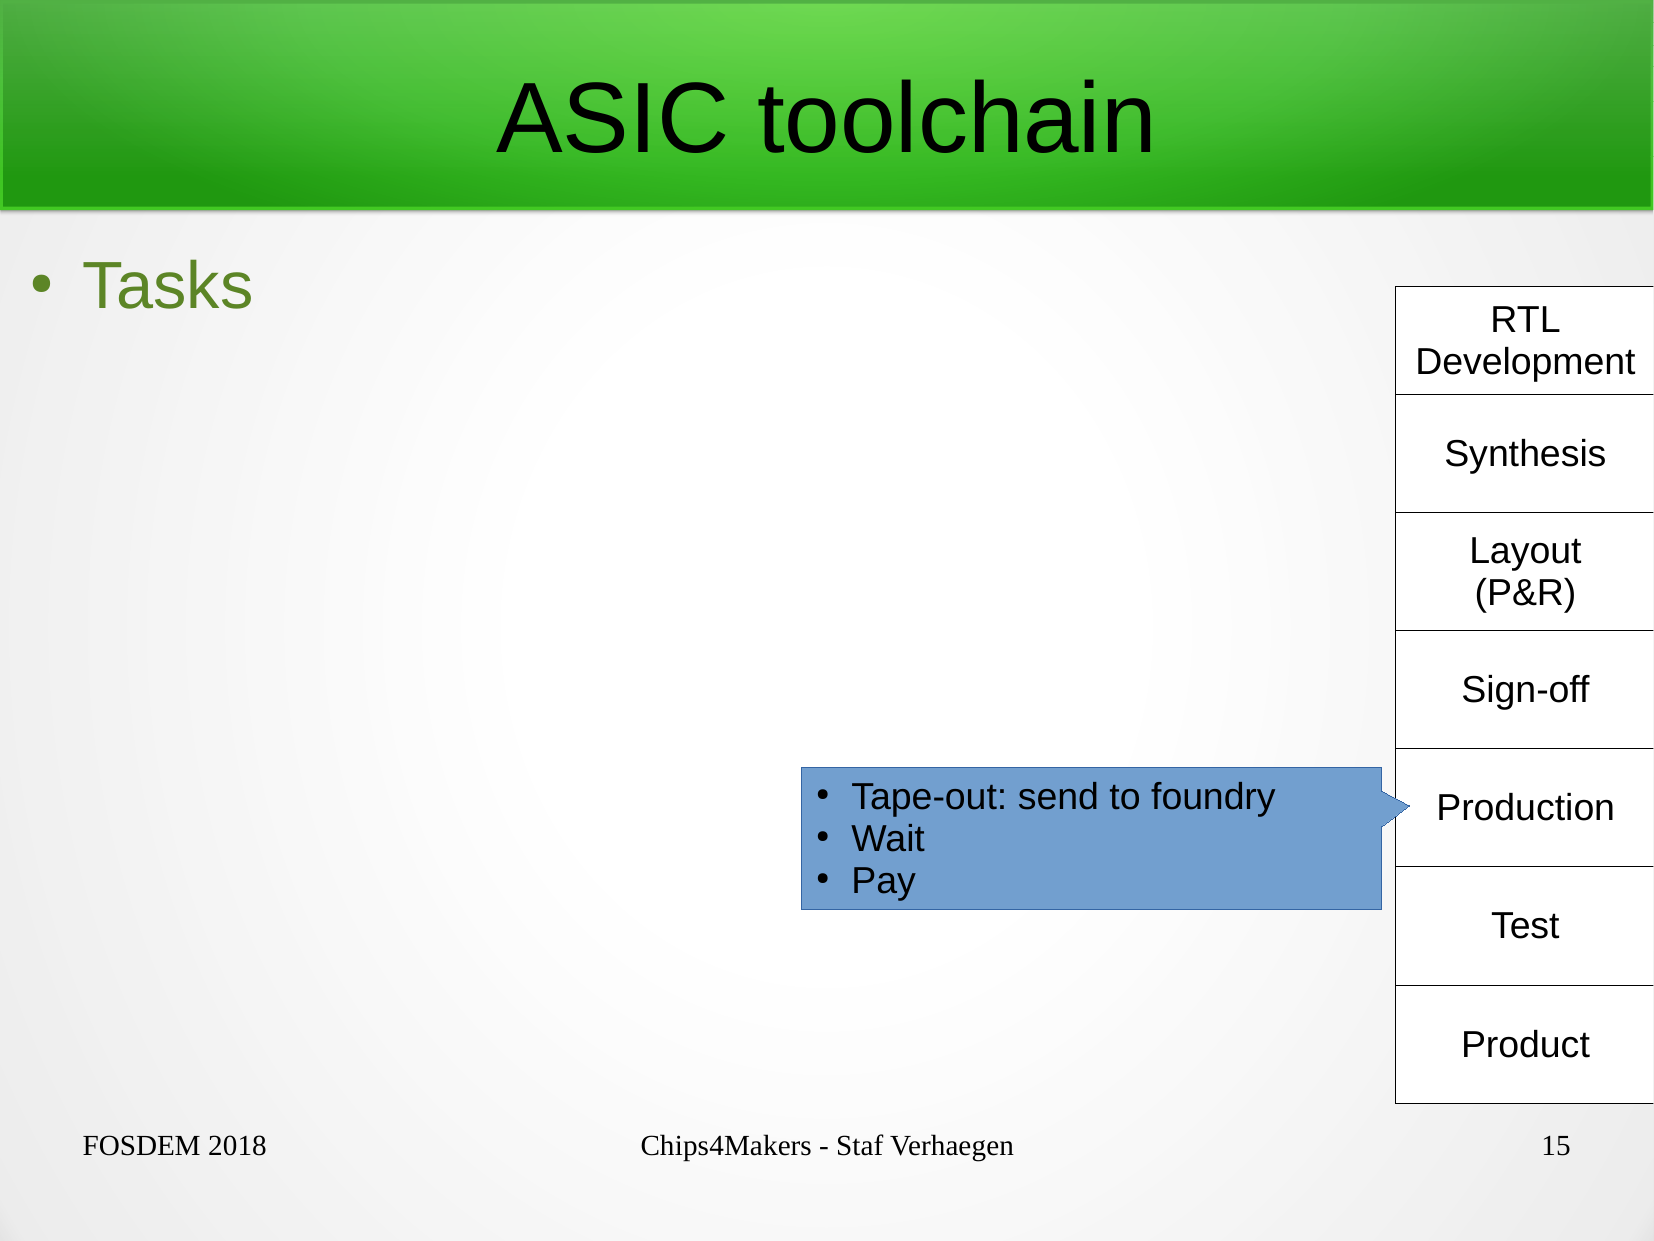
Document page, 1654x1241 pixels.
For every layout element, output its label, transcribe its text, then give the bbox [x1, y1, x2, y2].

list Tasks [11, 248, 1300, 1087]
table_cell Production [1396, 749, 1654, 866]
title ASIC toolchain [82, 47, 1571, 189]
table_cell Product [1396, 986, 1654, 1103]
table_cell Synthesis [1396, 395, 1654, 512]
table_cell Sign-off [1396, 631, 1654, 748]
table_cell Test [1396, 867, 1654, 985]
text_box Tape-out: send to foundry Wait Pay [801, 767, 1410, 910]
table_cell Layout (P&R) [1396, 513, 1654, 630]
table_header RTL Development [1396, 287, 1654, 394]
